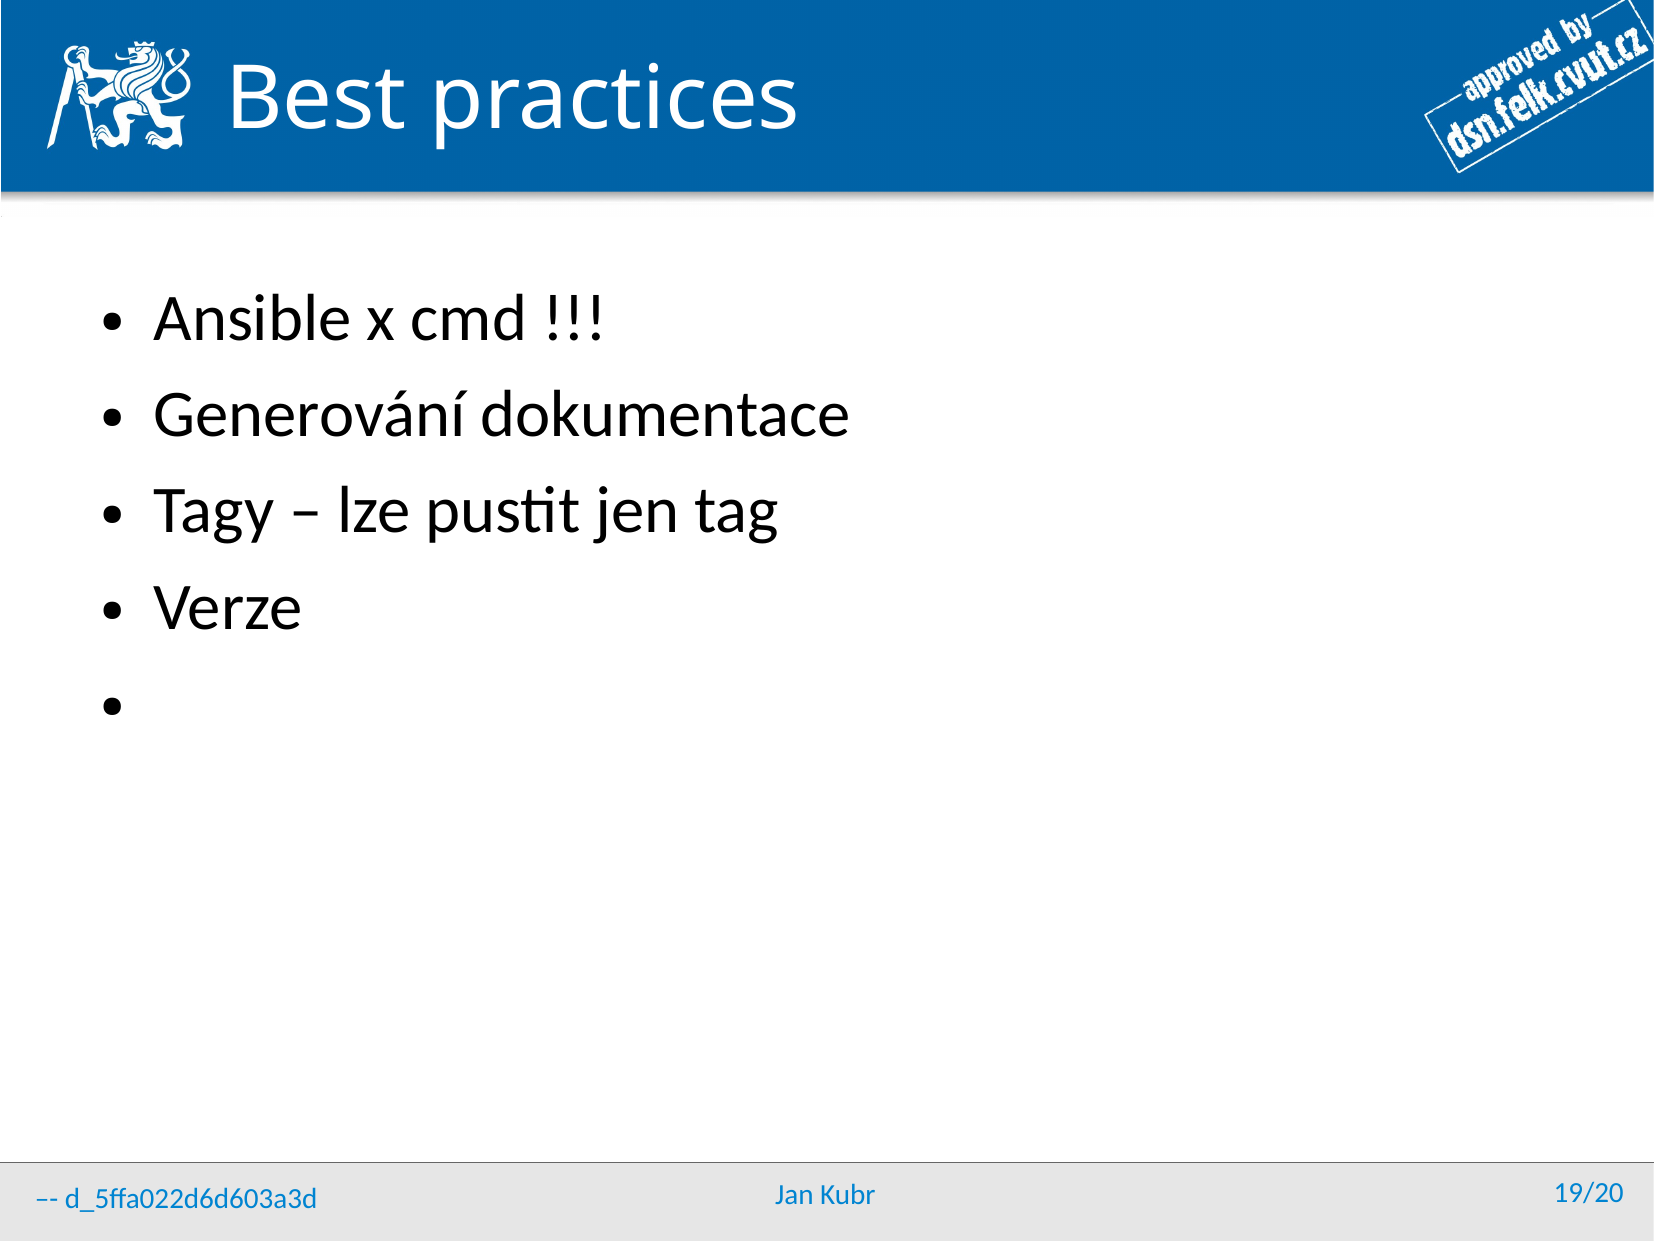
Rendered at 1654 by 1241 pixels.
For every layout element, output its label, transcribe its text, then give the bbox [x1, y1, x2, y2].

picture [1, 0, 1654, 217]
list Ansible x cmd !!! Generování dokumentace Tagy – lze pustit jen tag Verze [82, 290, 1571, 1010]
title Best practices [225, 0, 1426, 188]
